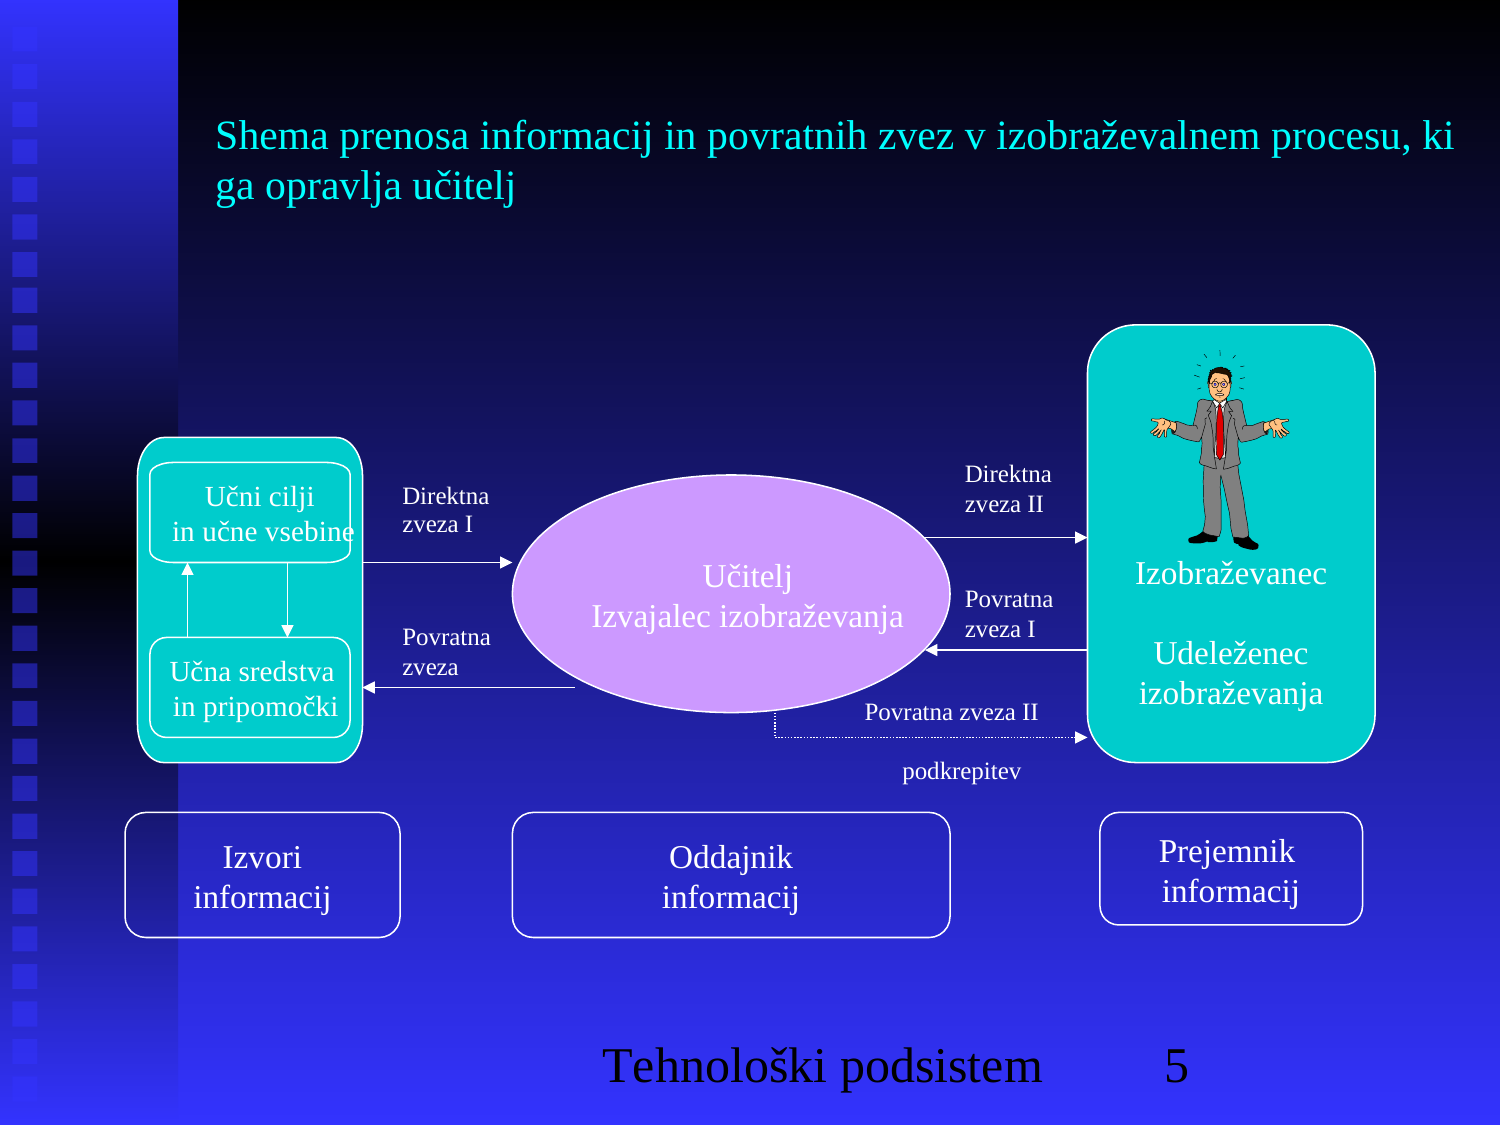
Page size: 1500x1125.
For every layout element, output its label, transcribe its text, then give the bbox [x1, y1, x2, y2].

text_box Oddajnik informacij [512, 812, 951, 938]
text_box Povratna zveza [387, 612, 526, 688]
text_box Prejemnik informacij [1099, 812, 1363, 925]
text_box Učni cilji in učne vsebine [149, 462, 351, 563]
title Shema prenosa informacij in povratnih zvez v izobraževalnem procesu, ki ga opravlja učitelj [200, 99, 1476, 216]
text_box Izvori informacij [125, 812, 401, 938]
text_box Izobraževanec Udeleženec izobraževanja [1087, 324, 1376, 763]
picture [1149, 350, 1291, 550]
text_box Učitelj Izvajalec izobraževanja [512, 474, 950, 713]
text_box Učna sredstva in pripomočki [149, 637, 351, 738]
text_box podkrepitev [887, 749, 1051, 793]
text_box Povratna zveza II [849, 687, 1063, 733]
text_box Povratna zveza I [950, 574, 1076, 651]
text_box Direktna zveza II [950, 449, 1076, 526]
text_box [137, 437, 363, 763]
text_box Direktna zveza I [387, 487, 550, 543]
